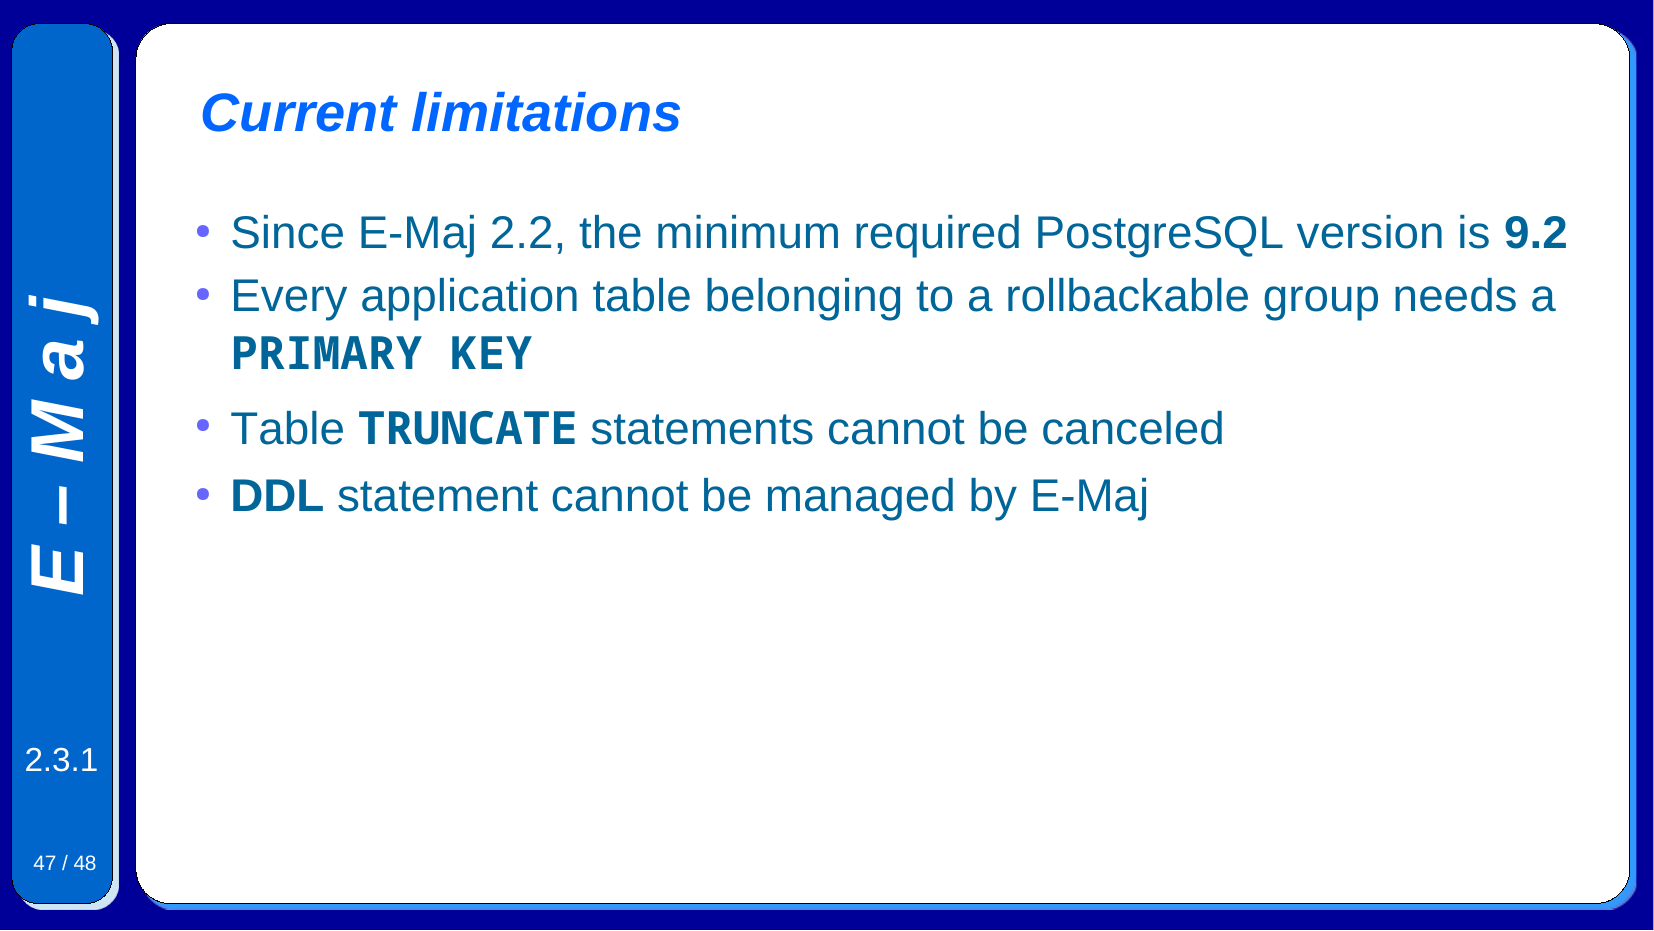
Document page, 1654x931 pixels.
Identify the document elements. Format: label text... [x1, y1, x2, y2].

title Current limitations [200, 34, 1575, 191]
list Since E-Maj 2.2, the minimum required PostgreSQL version is 9.2 Every application table belonging to a rollbackable group needs a PRIMARY KEY Table TRUNCATE statements cannot be canceled DDL statement cannot be managed by E-Maj [177, 206, 1587, 827]
